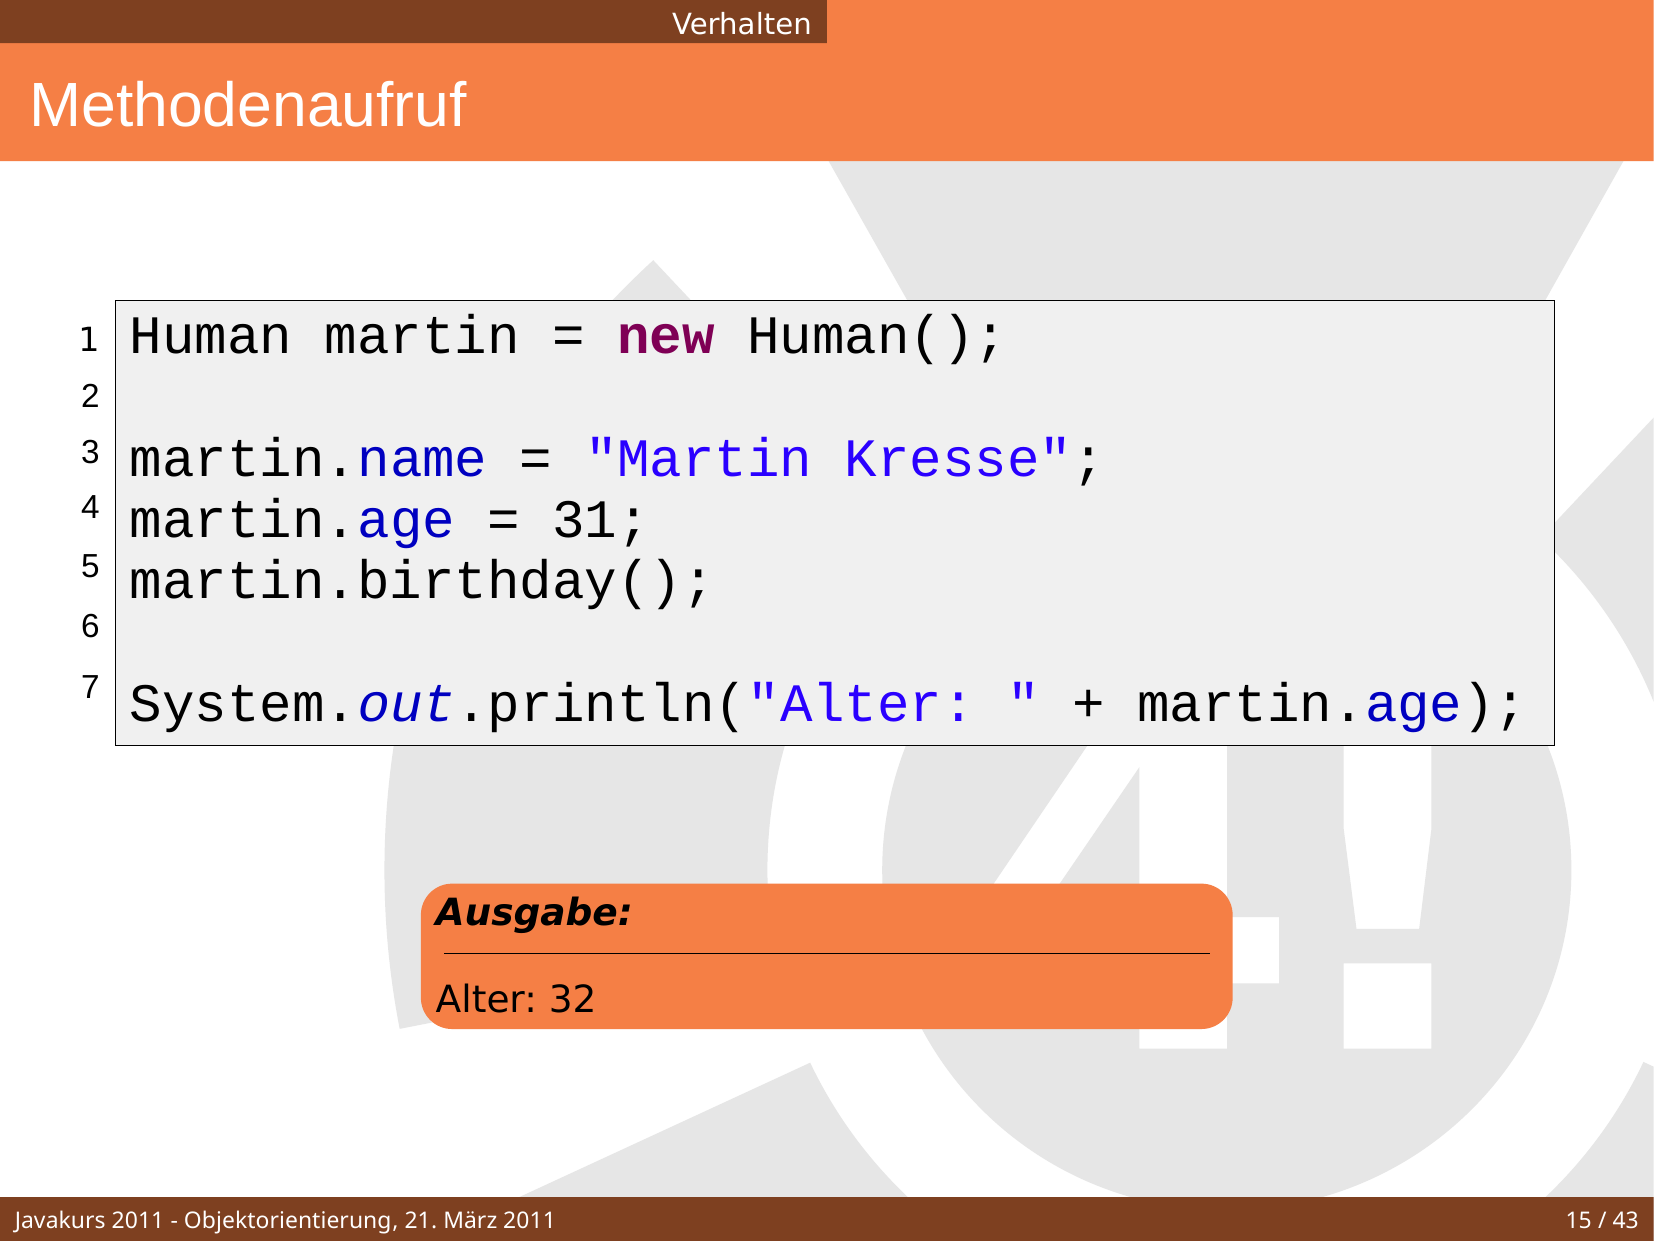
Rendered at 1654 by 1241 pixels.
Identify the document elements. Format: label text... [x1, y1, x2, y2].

table_cell 4 [38, 480, 114, 535]
table_cell 2 [38, 368, 114, 424]
table_cell 6 [38, 596, 114, 657]
table_cell 3 [38, 424, 114, 480]
text_box Verhalten [29, 0, 827, 50]
table_header 1 [38, 313, 114, 368]
table_cell 5 [38, 535, 114, 596]
table_cell 7 [38, 657, 114, 718]
title Methodenaufruf [29, 67, 1595, 143]
text_box Human martin = new Human(); martin.name = "Martin Kresse"; martin.age = 31; martin.birthday(); System.out.println("Alter: " + martin.age); [115, 300, 1555, 725]
text_box Ausgabe: Alter: 32 [420, 883, 1233, 1030]
